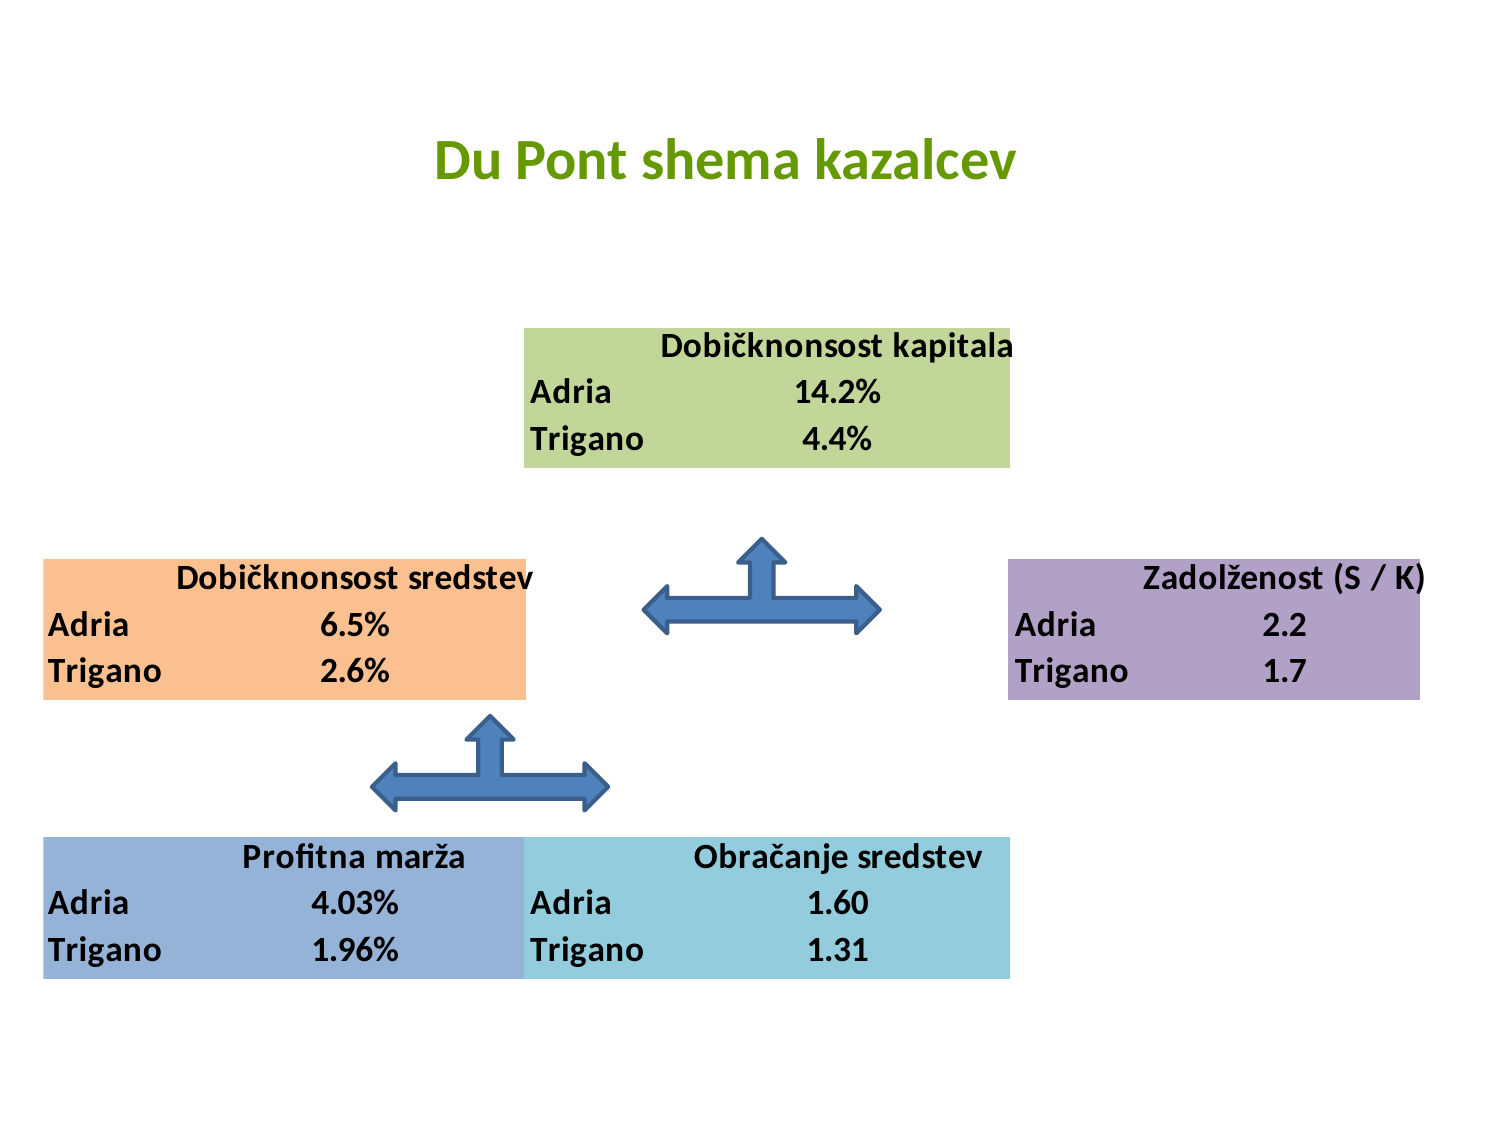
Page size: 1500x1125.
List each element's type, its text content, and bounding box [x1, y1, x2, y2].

list Du Pont shema kazalcev [419, 113, 1416, 326]
chart [41, 326, 1500, 1024]
